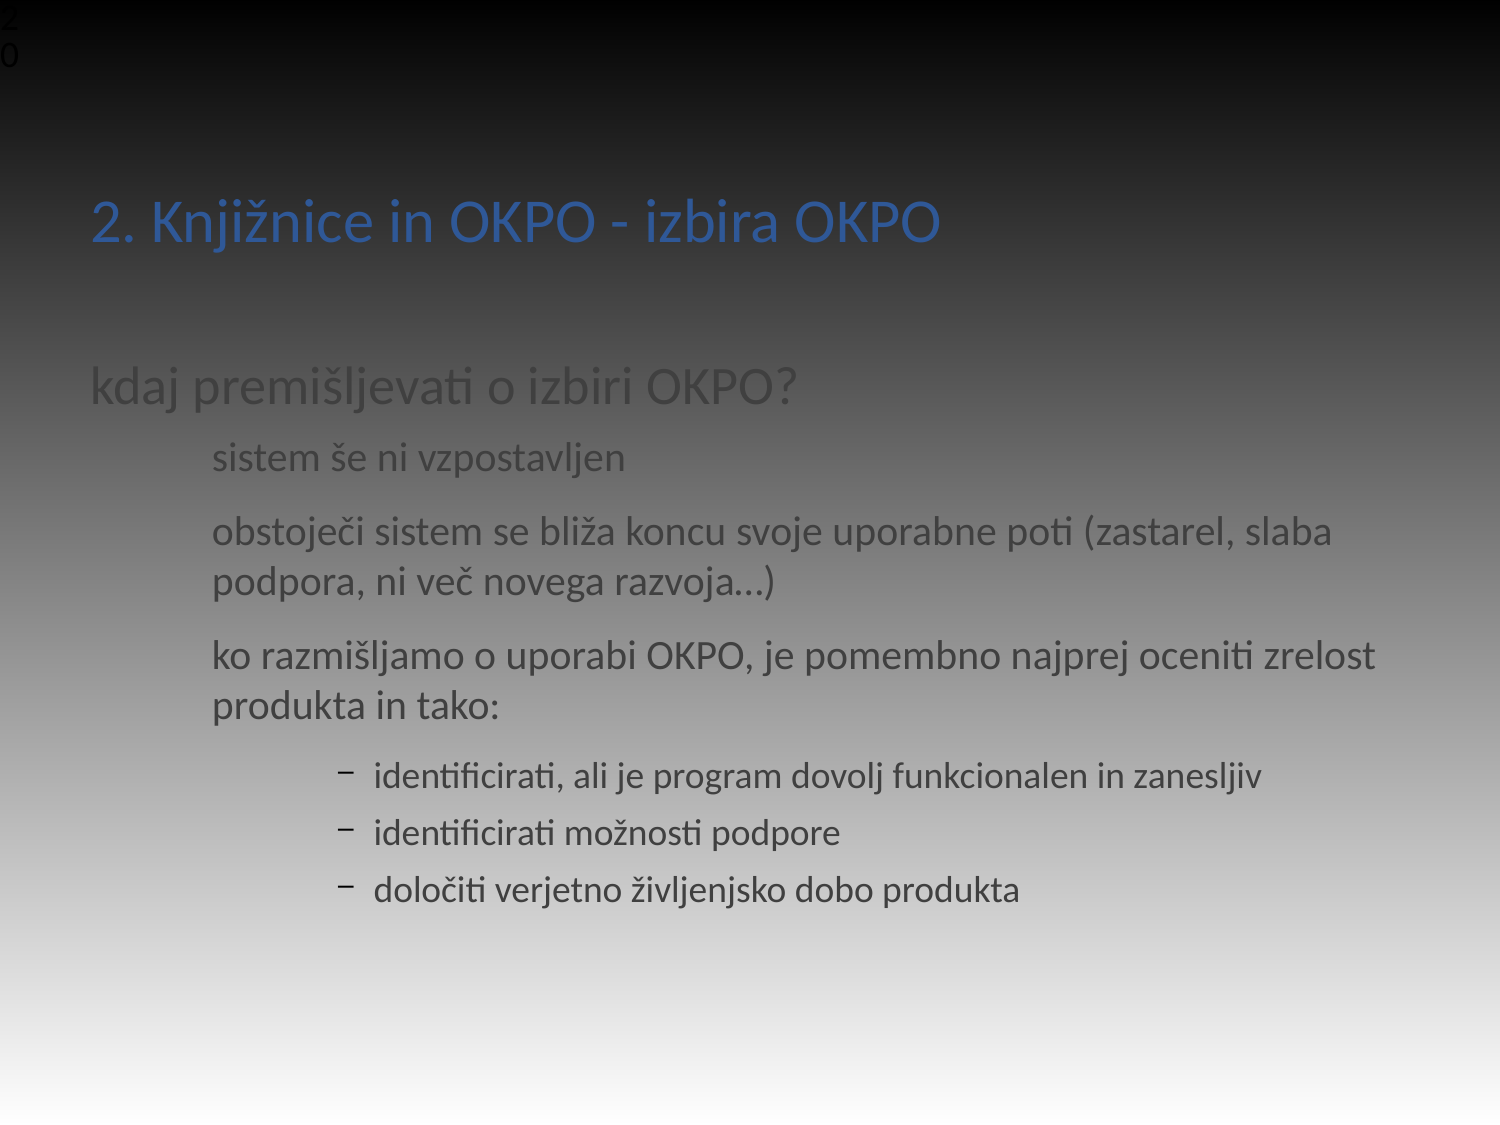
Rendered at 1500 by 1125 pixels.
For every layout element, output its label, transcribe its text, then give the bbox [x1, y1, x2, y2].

list kdaj premišljevati o izbiri OKPO? sistem še ni vzpostavljen obstoječi sistem se bliža koncu svoje uporabne poti (zastarel, slaba podpora, ni več novega razvoja…) ko razmišljamo o uporabi OKPO, je pomembno najprej oceniti zrelost produkta in tako: identificirati, ali je program dovolj funkcionalen in zanesljiv identificirati možnosti podpore določiti verjetno življenjsko dobo produkta [75, 262, 1425, 1005]
title 2. Knjižnice in OKPO - izbira OKPO [75, 0, 1425, 262]
